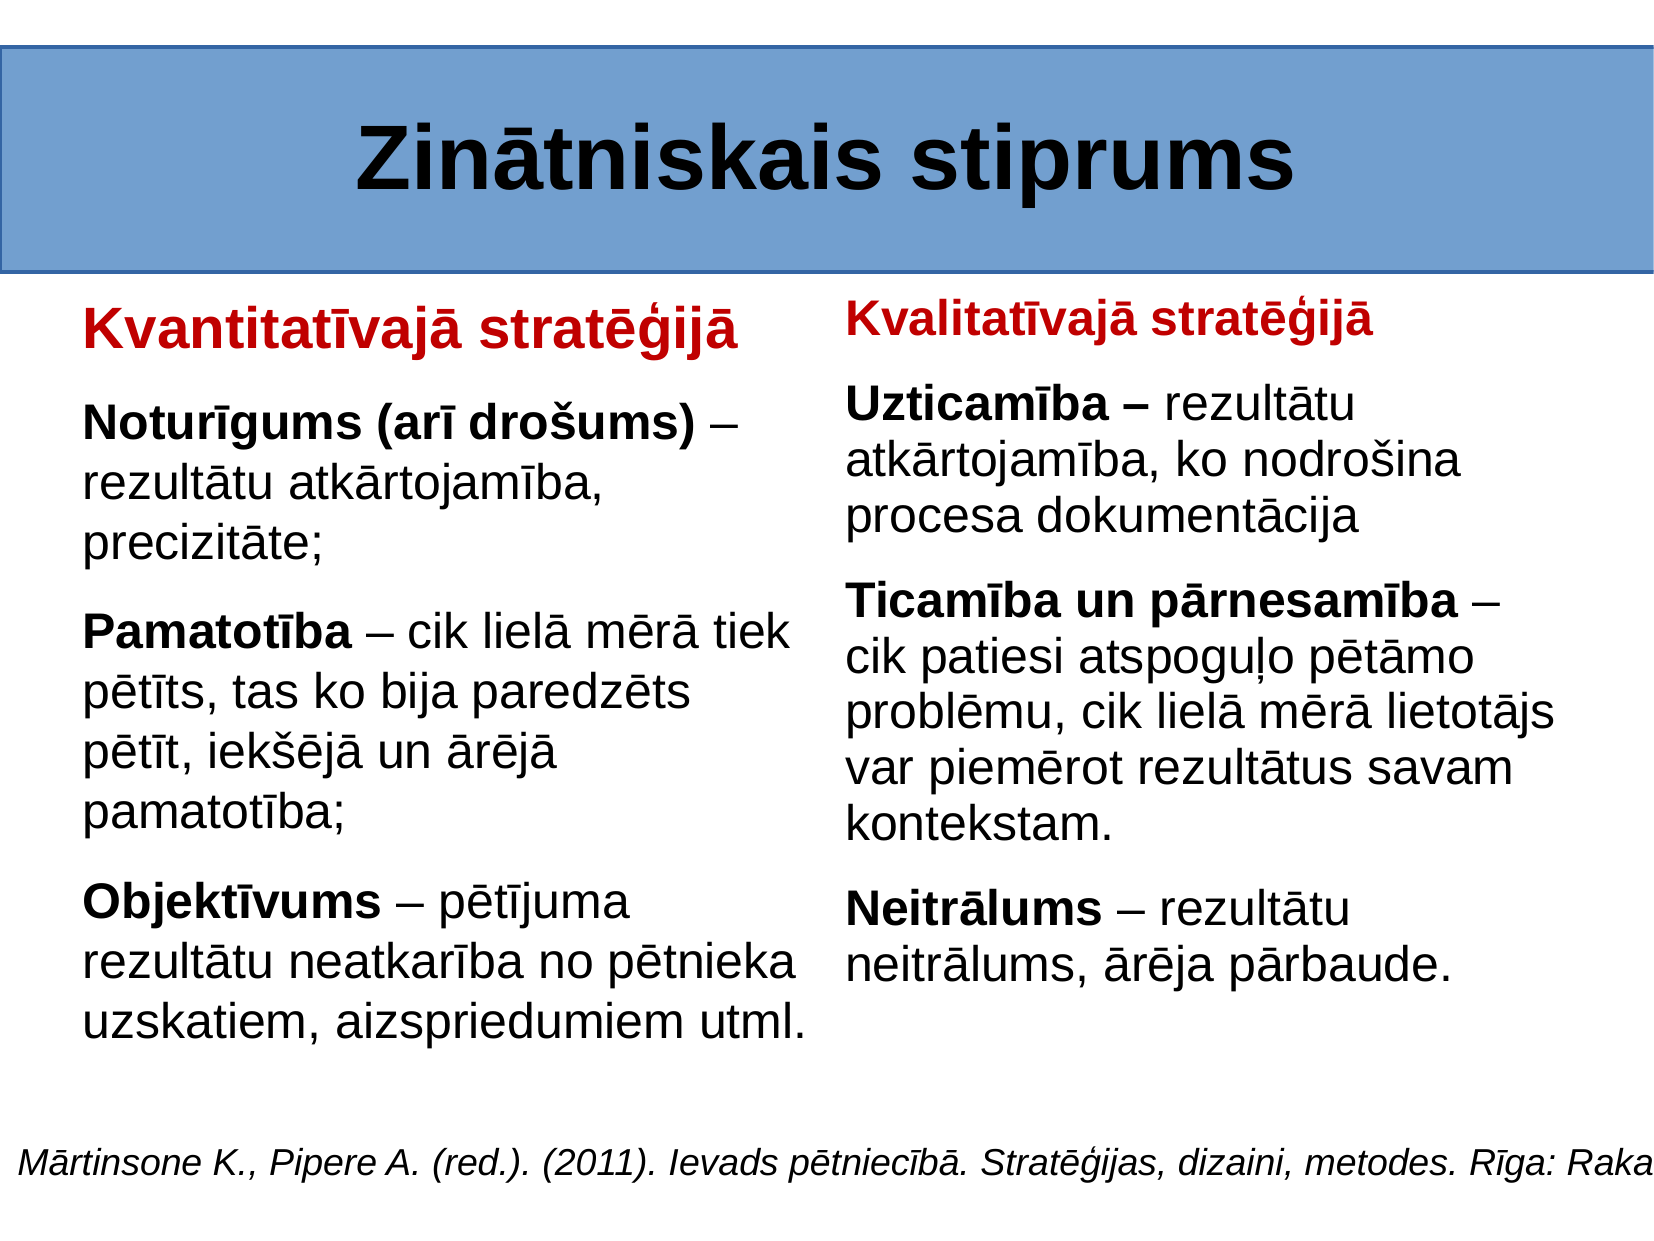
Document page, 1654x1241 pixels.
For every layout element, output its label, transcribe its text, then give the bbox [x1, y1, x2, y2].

title Zinātniskais stiprums [82, 49, 1571, 257]
text_box Mārtinsone K., Pipere A. (red.). (2011). Ievads pētniecībā. Stratēģijas, dizaini, metodes. Rīga: Raka [2, 1133, 1654, 1191]
list Kvalitatīvajā stratēģijā Uzticamība – rezultātu atkārtojamība, ko nodrošina procesa dokumentācija Ticamība un pārnesamība – cik patiesi atspoguļo pētāmo problēmu, cik lielā mērā lietotājs var piemērot rezultātus savam kontekstam. Neitrālums – rezultātu neitrālums, ārēja pārbaude. [845, 290, 1572, 1111]
text_box [0, 47, 1654, 272]
list Kvantitatīvajā stratēģijā Noturīgums (arī drošums) – rezultātu atkārtojamība, precizitāte; Pamatotība – cik lielā mērā tiek pētīts, tas ko bija paredzēts pētīt, iekšējā un ārējā pamatotība; Objektīvums – pētījuma rezultātu neatkarība no pētnieka uzskatiem, aizspriedumiem utml. [82, 290, 809, 1133]
